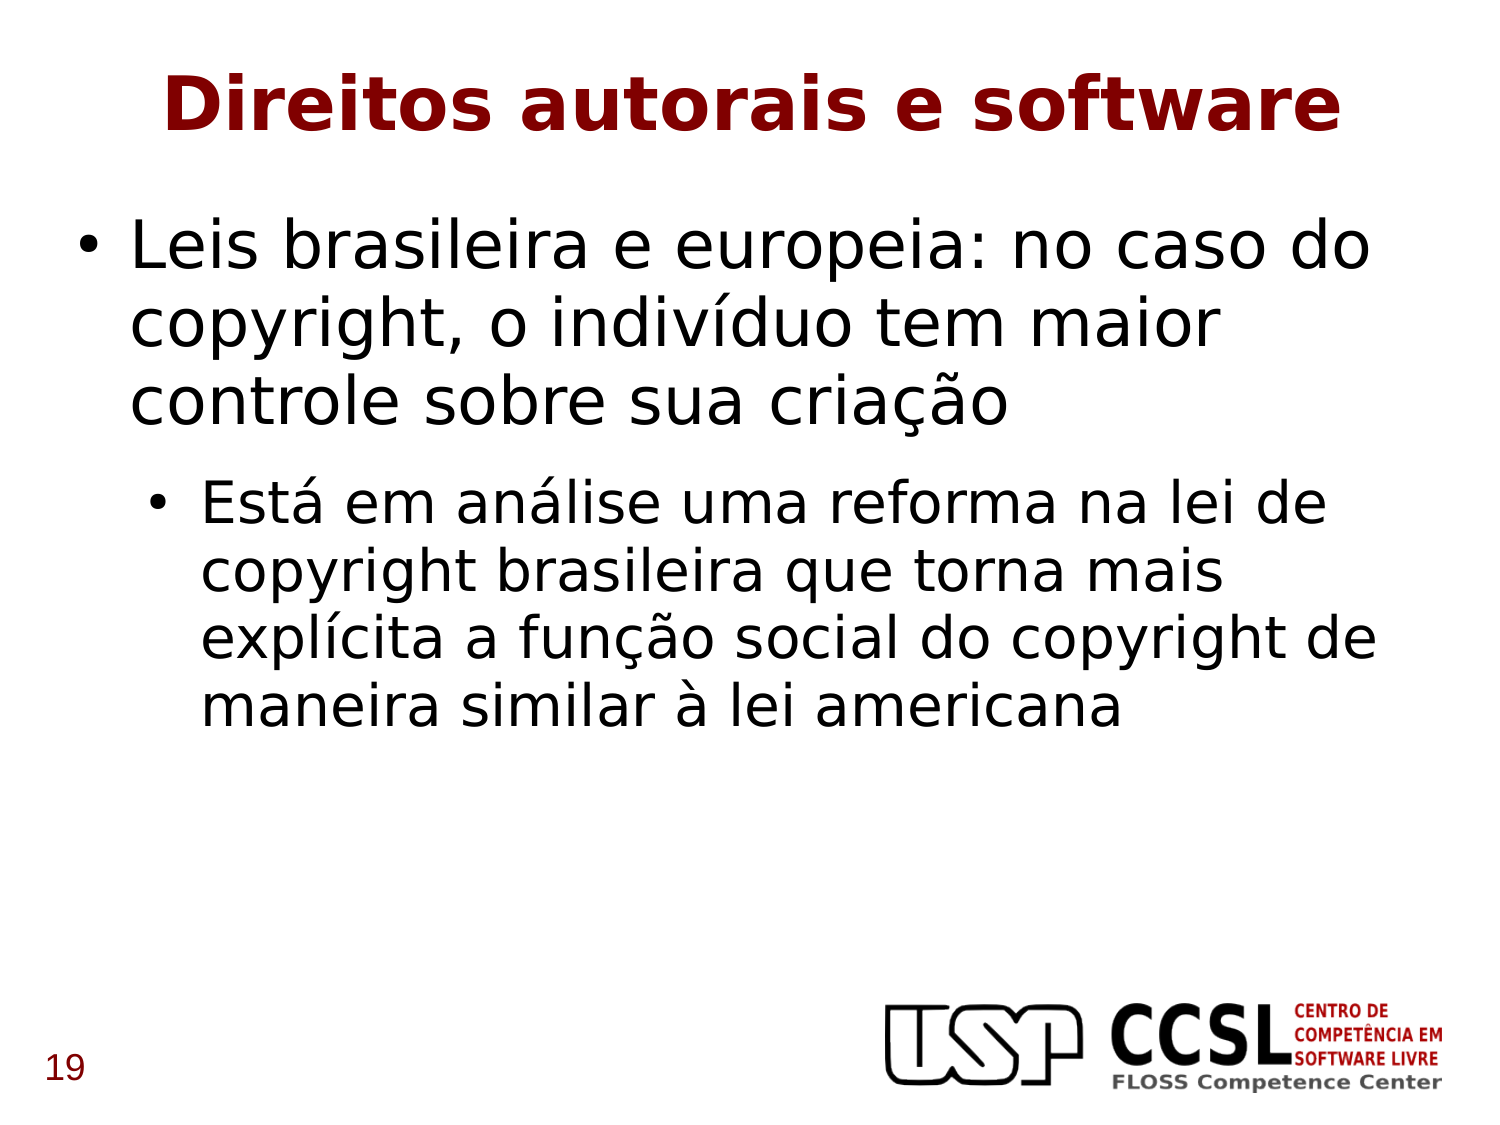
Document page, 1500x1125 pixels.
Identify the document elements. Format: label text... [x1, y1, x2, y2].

picture [885, 1003, 1442, 1093]
title Direitos autorais e software [59, 29, 1447, 180]
list Leis brasileira e europeia: no caso do copyright, o indivíduo tem maior controle sobre sua criação Está em análise uma reforma na lei de copyright brasileira que torna mais explícita a função social do copyright de maneira similar à lei americana [59, 206, 1447, 950]
